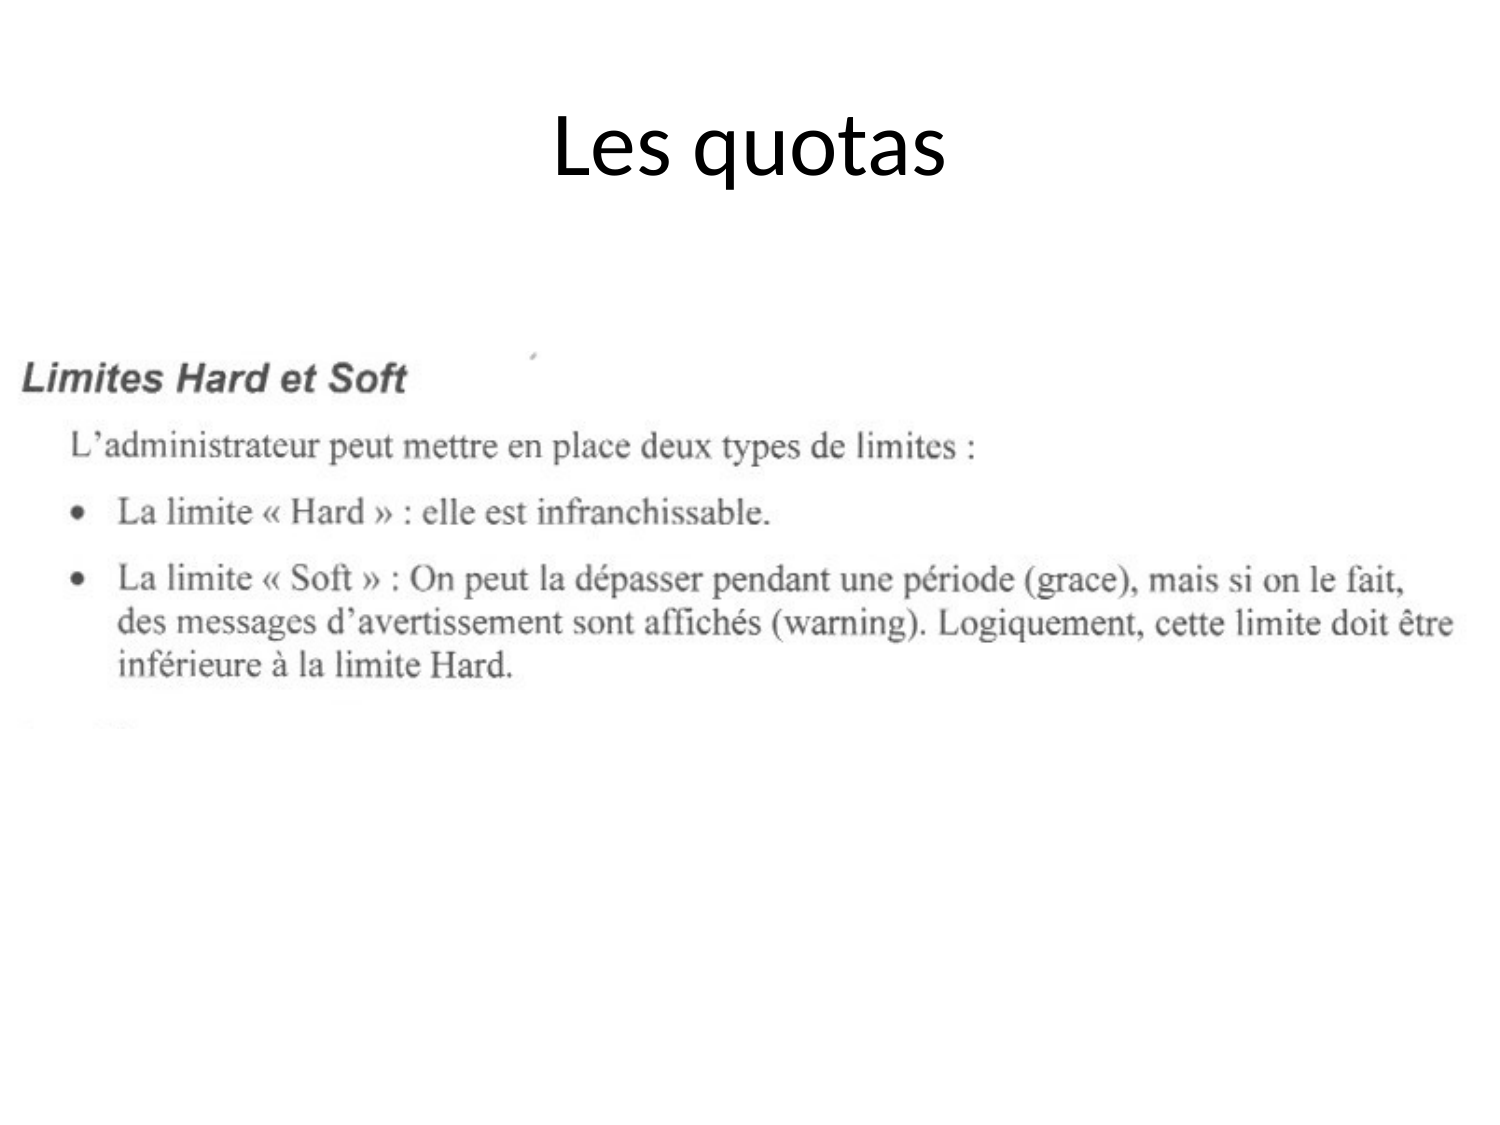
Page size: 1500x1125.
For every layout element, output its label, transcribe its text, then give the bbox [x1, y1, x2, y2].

title Les quotas [75, 45, 1425, 233]
picture [0, 351, 1500, 729]
